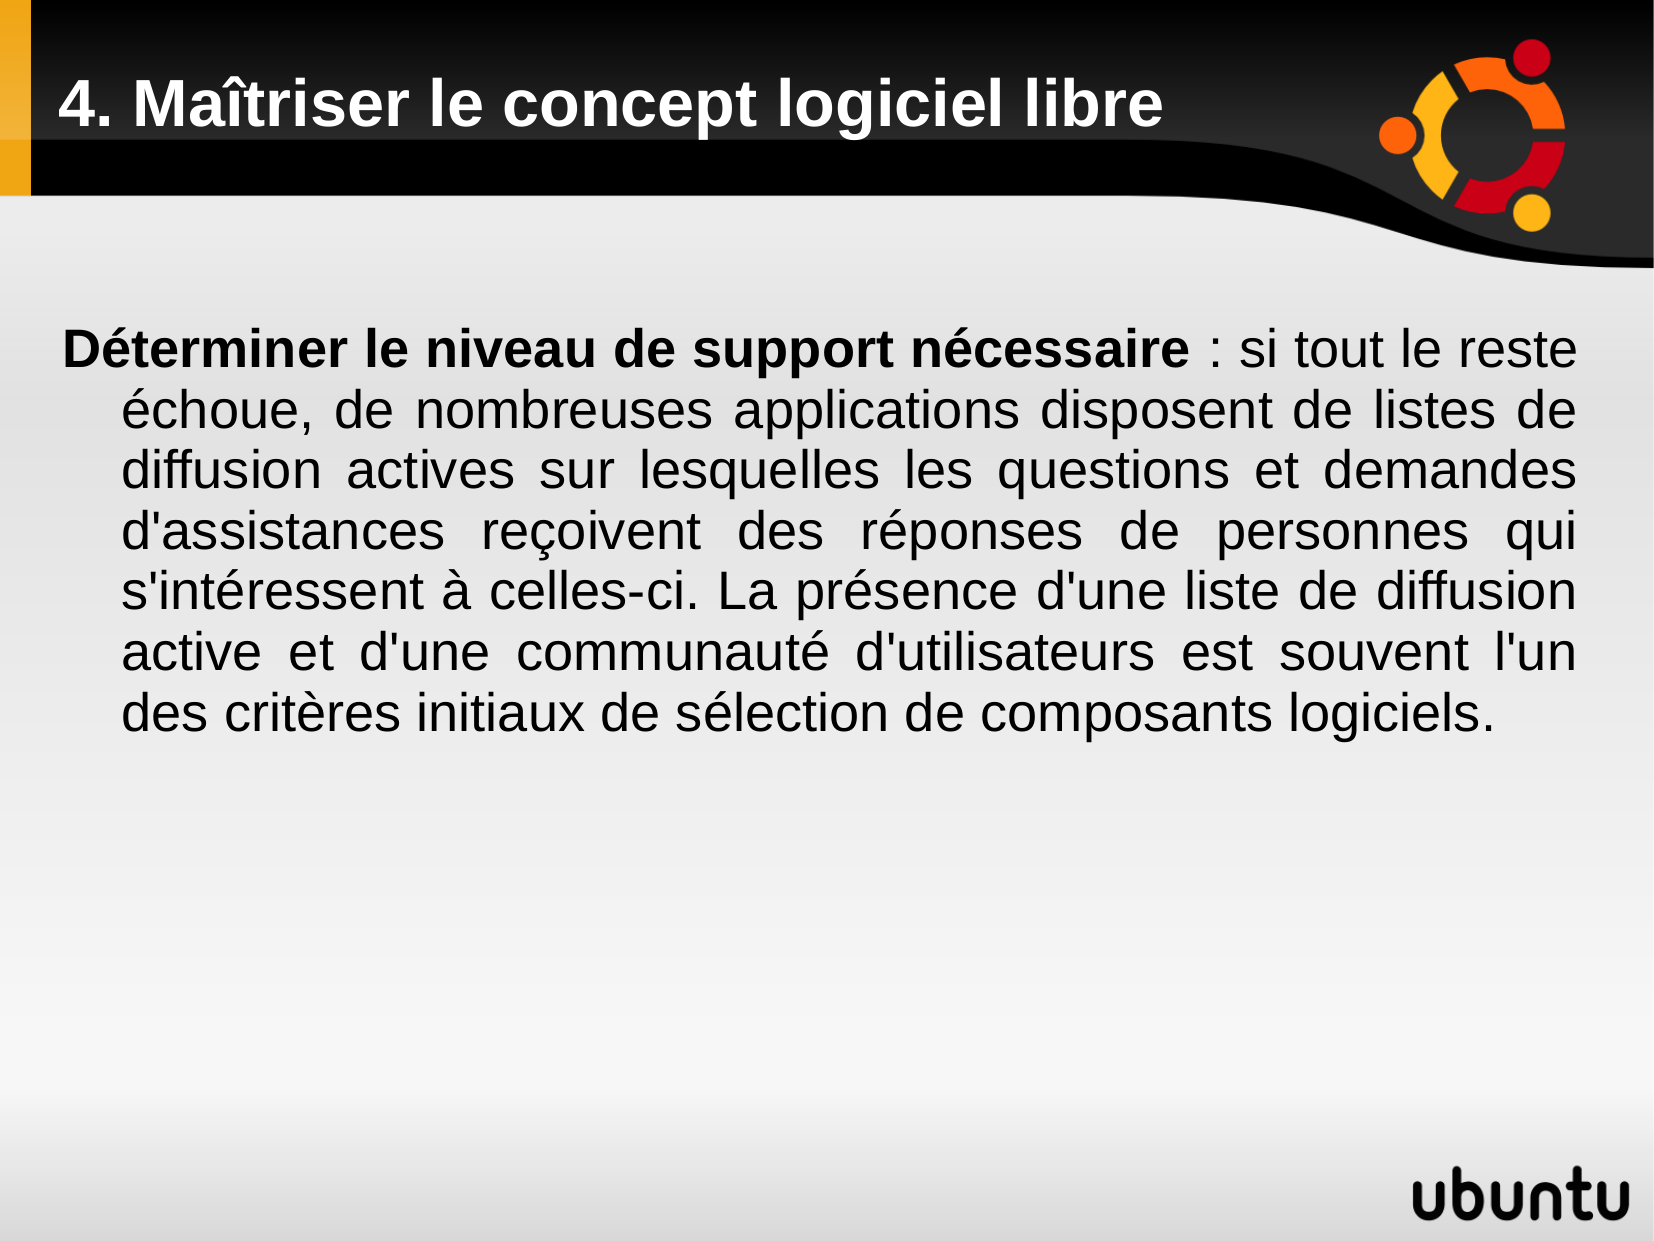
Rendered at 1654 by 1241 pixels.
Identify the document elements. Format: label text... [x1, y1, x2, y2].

title 4. Maîtriser le concept logiciel libre [59, 29, 1565, 178]
text_box Déterminer le niveau de support nécessaire : si tout le reste échoue, de nombreuses applications disposent de listes de diffusion actives sur lesquelles les questions et demandes d'assistances reçoivent des réponses de personnes qui s'intéressent à celles-ci. La présence d'une liste de diffusion active et d'une communauté d'utilisateurs est souvent l'un des critères initiaux de sélection de composants logiciels. [47, 311, 1595, 935]
picture [0, 0, 1654, 1241]
